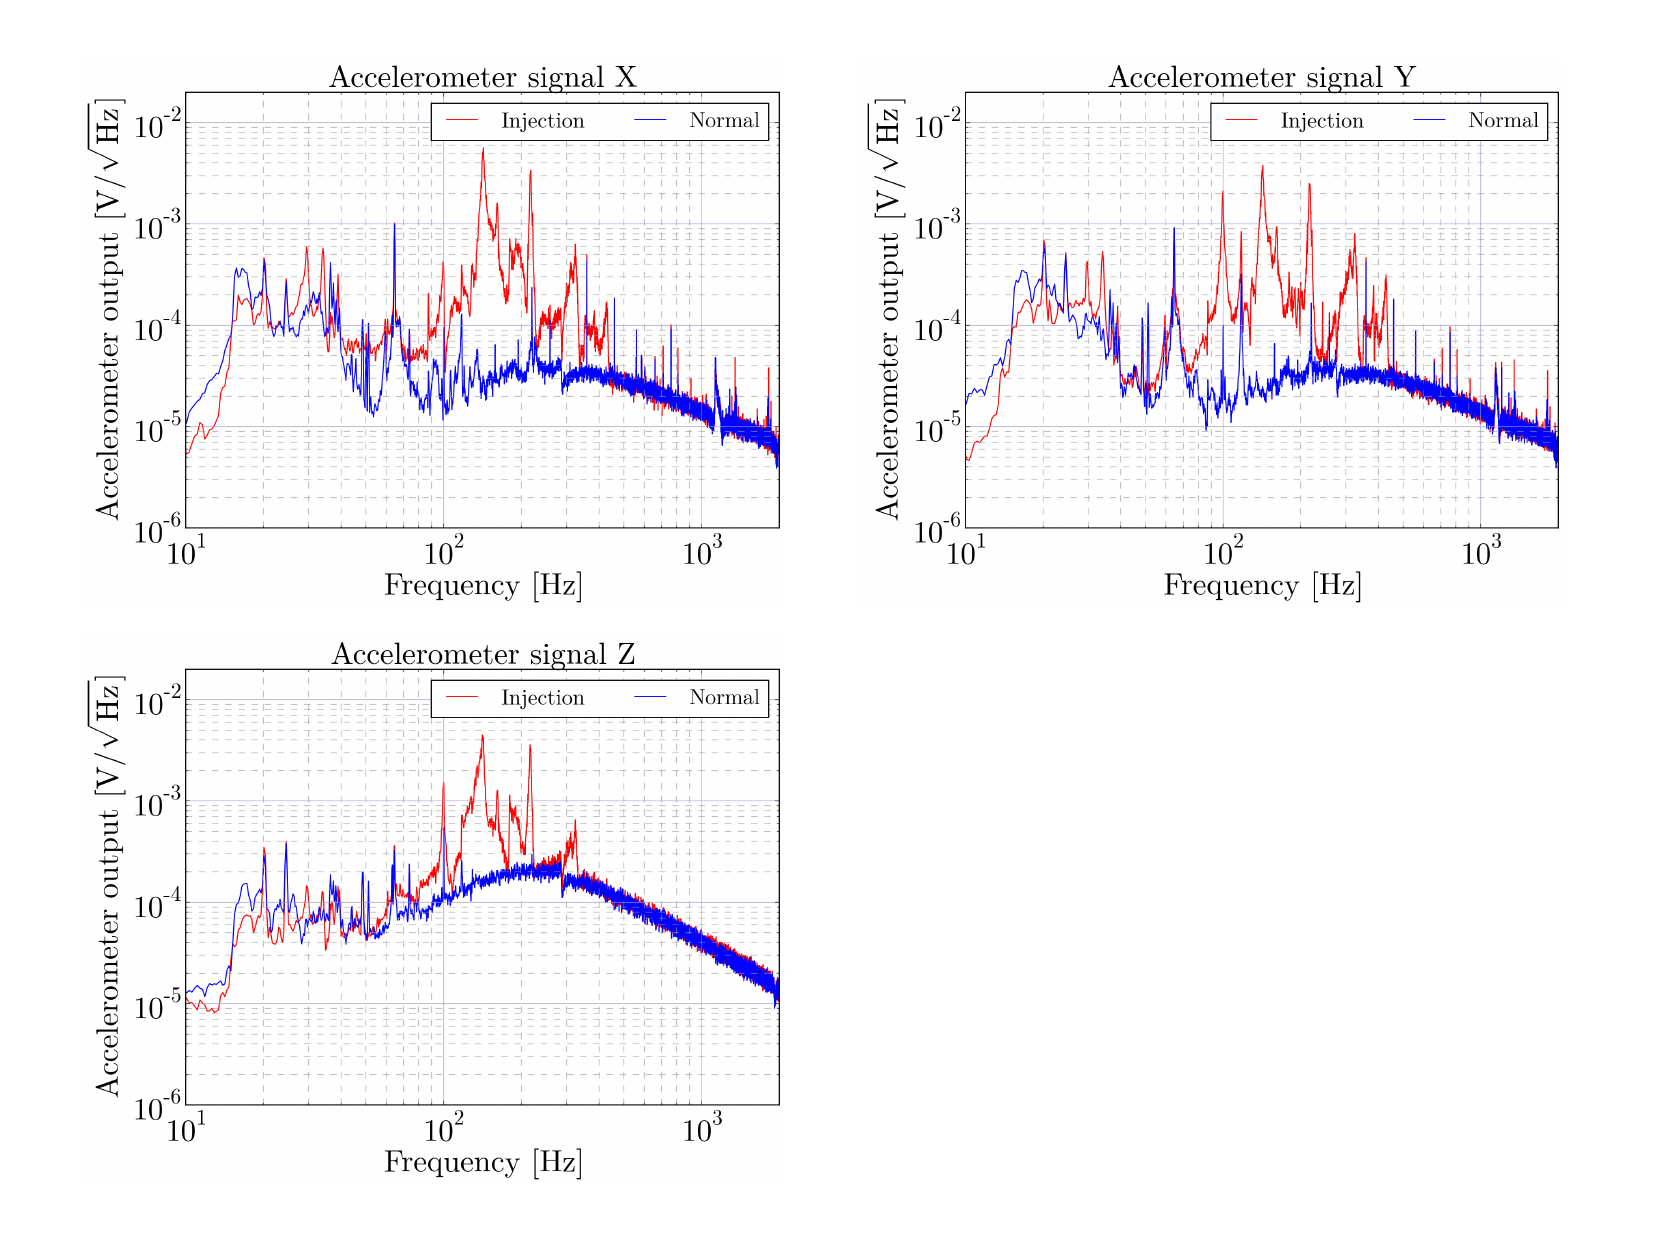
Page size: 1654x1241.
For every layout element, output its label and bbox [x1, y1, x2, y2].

picture [76, 58, 786, 611]
picture [76, 635, 786, 1188]
picture [856, 58, 1565, 611]
